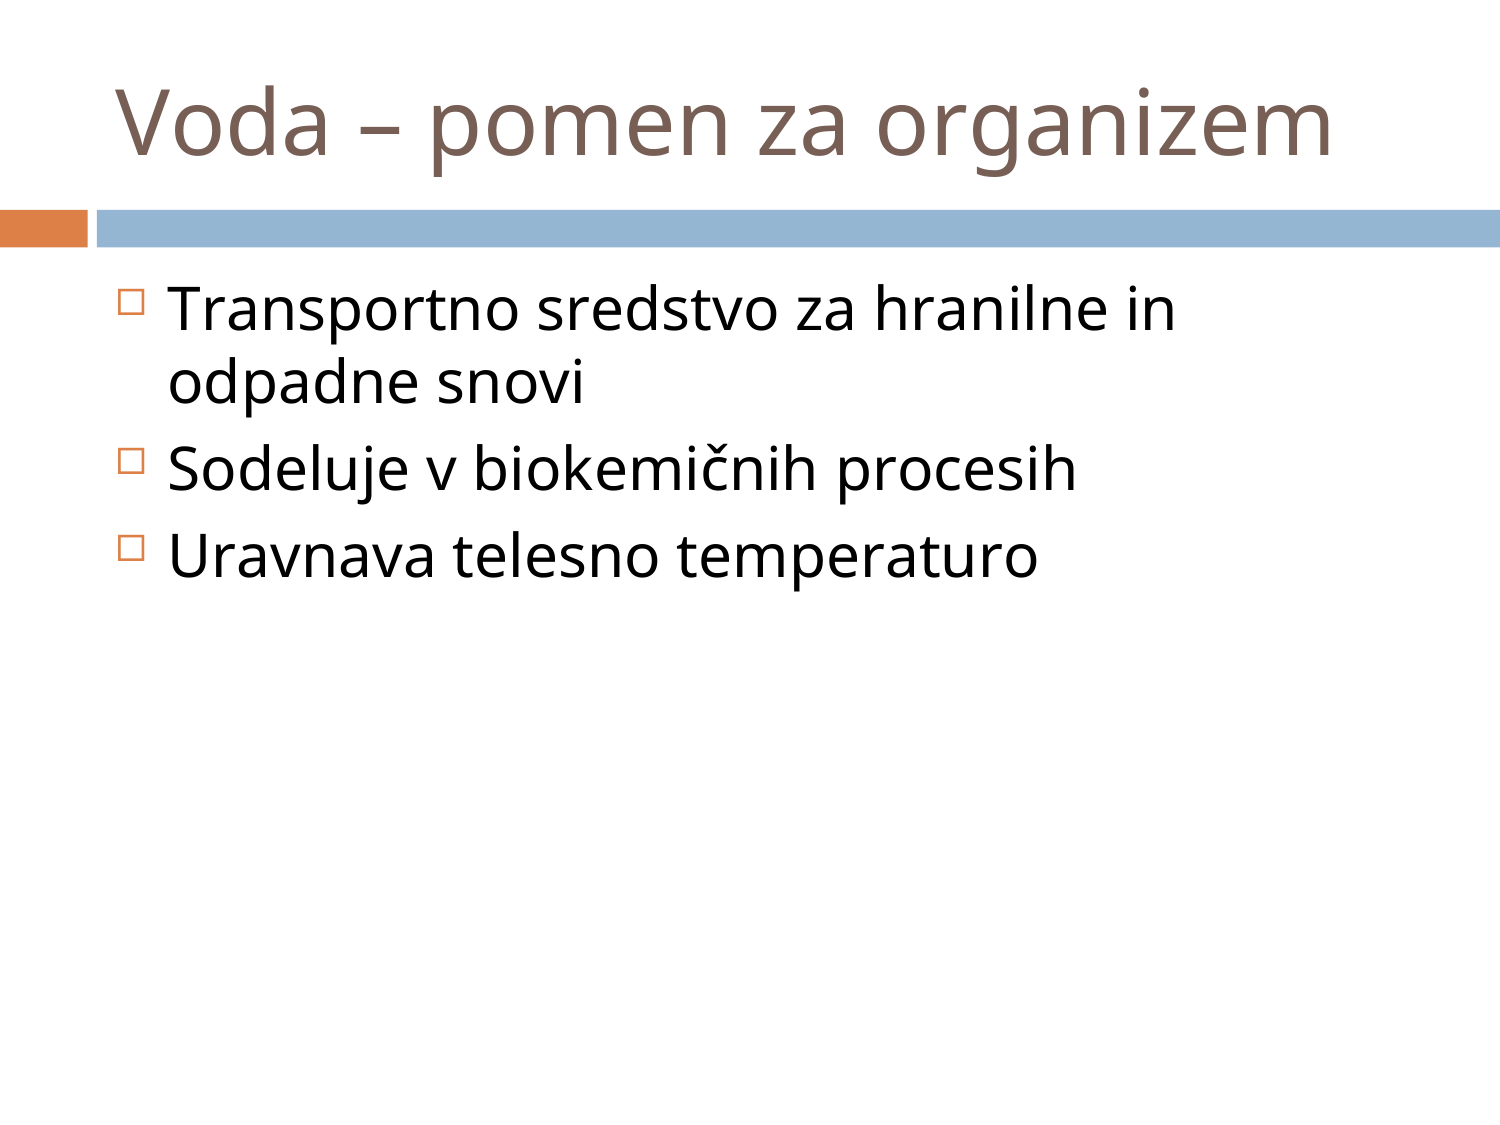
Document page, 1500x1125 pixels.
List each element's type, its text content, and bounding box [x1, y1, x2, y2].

title Voda – pomen za organizem [100, 37, 1438, 201]
list Transportno sredstvo za hranilne in odpadne snovi Sodeluje v biokemičnih procesih Uravnava telesno temperaturo [100, 262, 1438, 1001]
